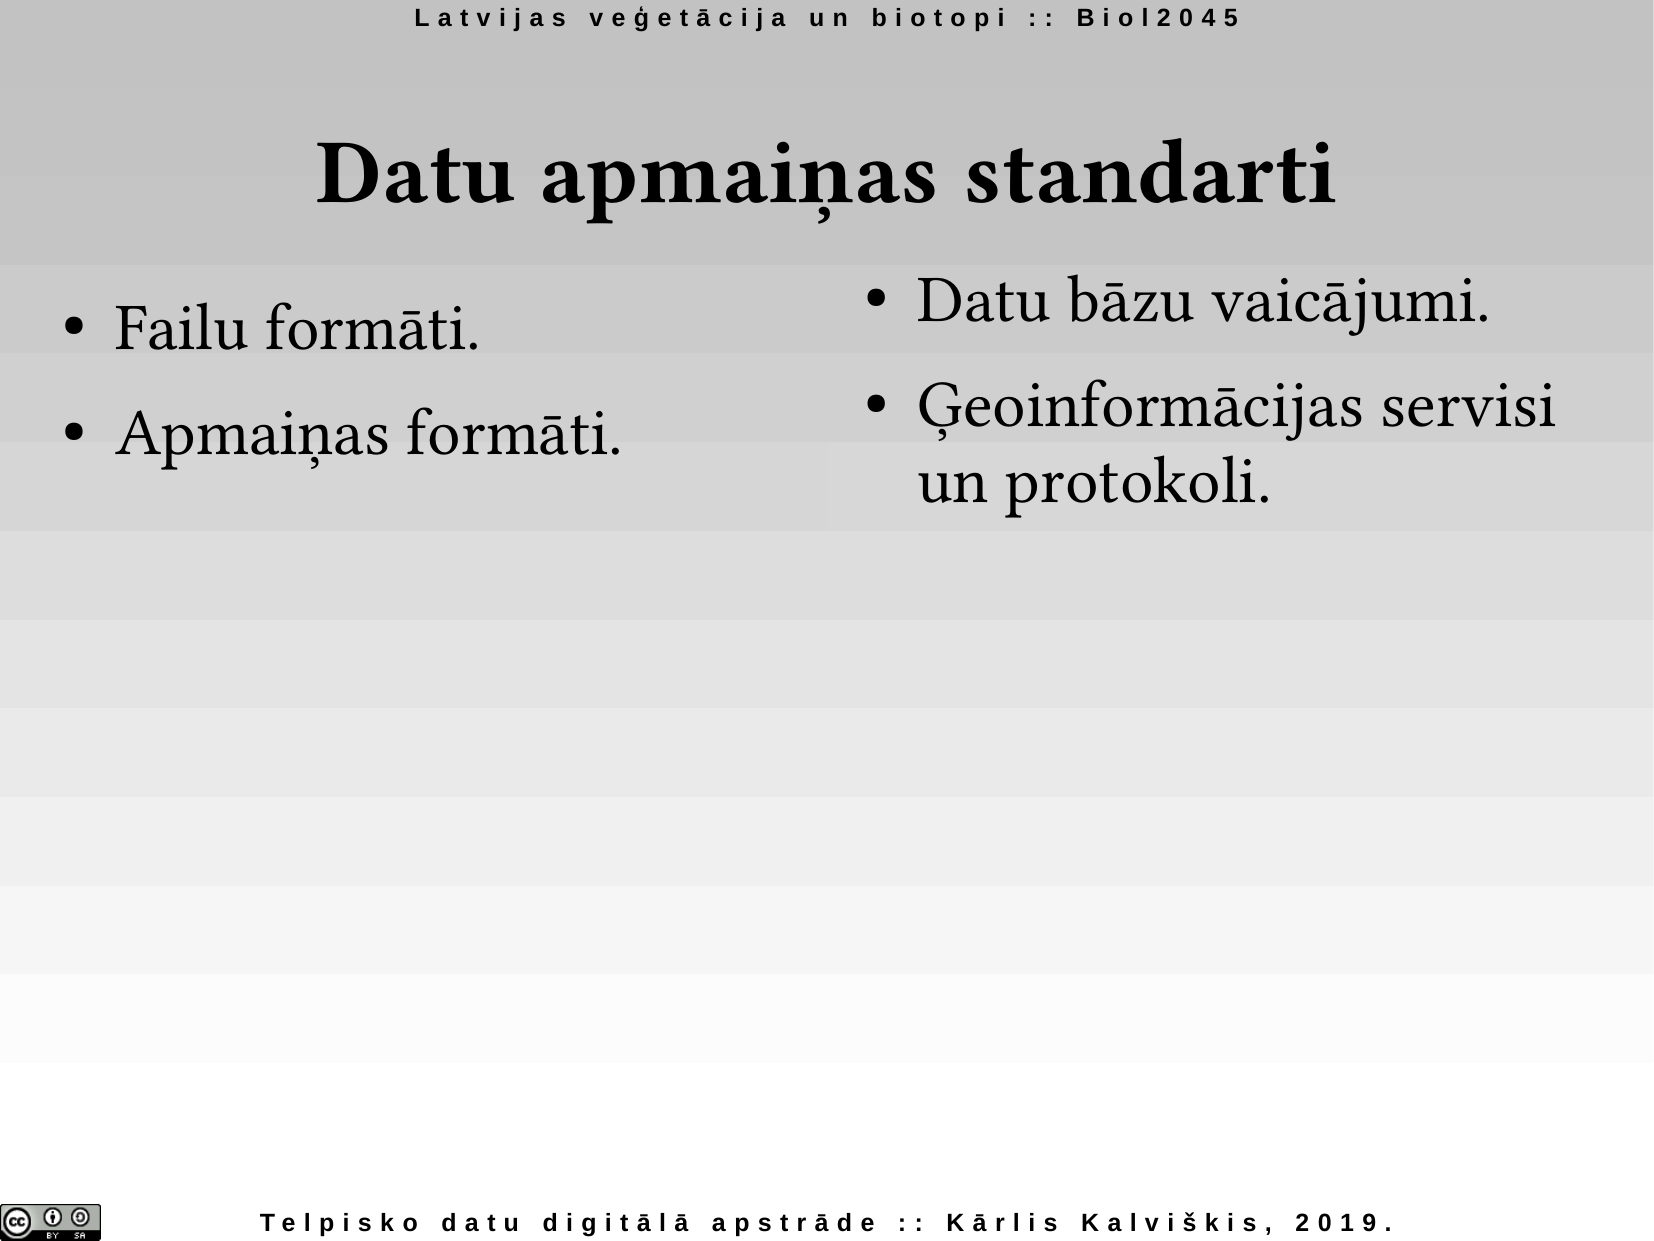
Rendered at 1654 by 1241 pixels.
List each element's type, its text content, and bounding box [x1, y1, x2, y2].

list Datu bāzu vaicājumi. Ģeoinformācijas servisi un protokoli. [846, 261, 1596, 1189]
picture [0, 0, 1654, 1241]
title Datu apmaiņas standarti [29, 49, 1625, 296]
list Failu formāti. Apmaiņas formāti. [44, 289, 808, 1113]
